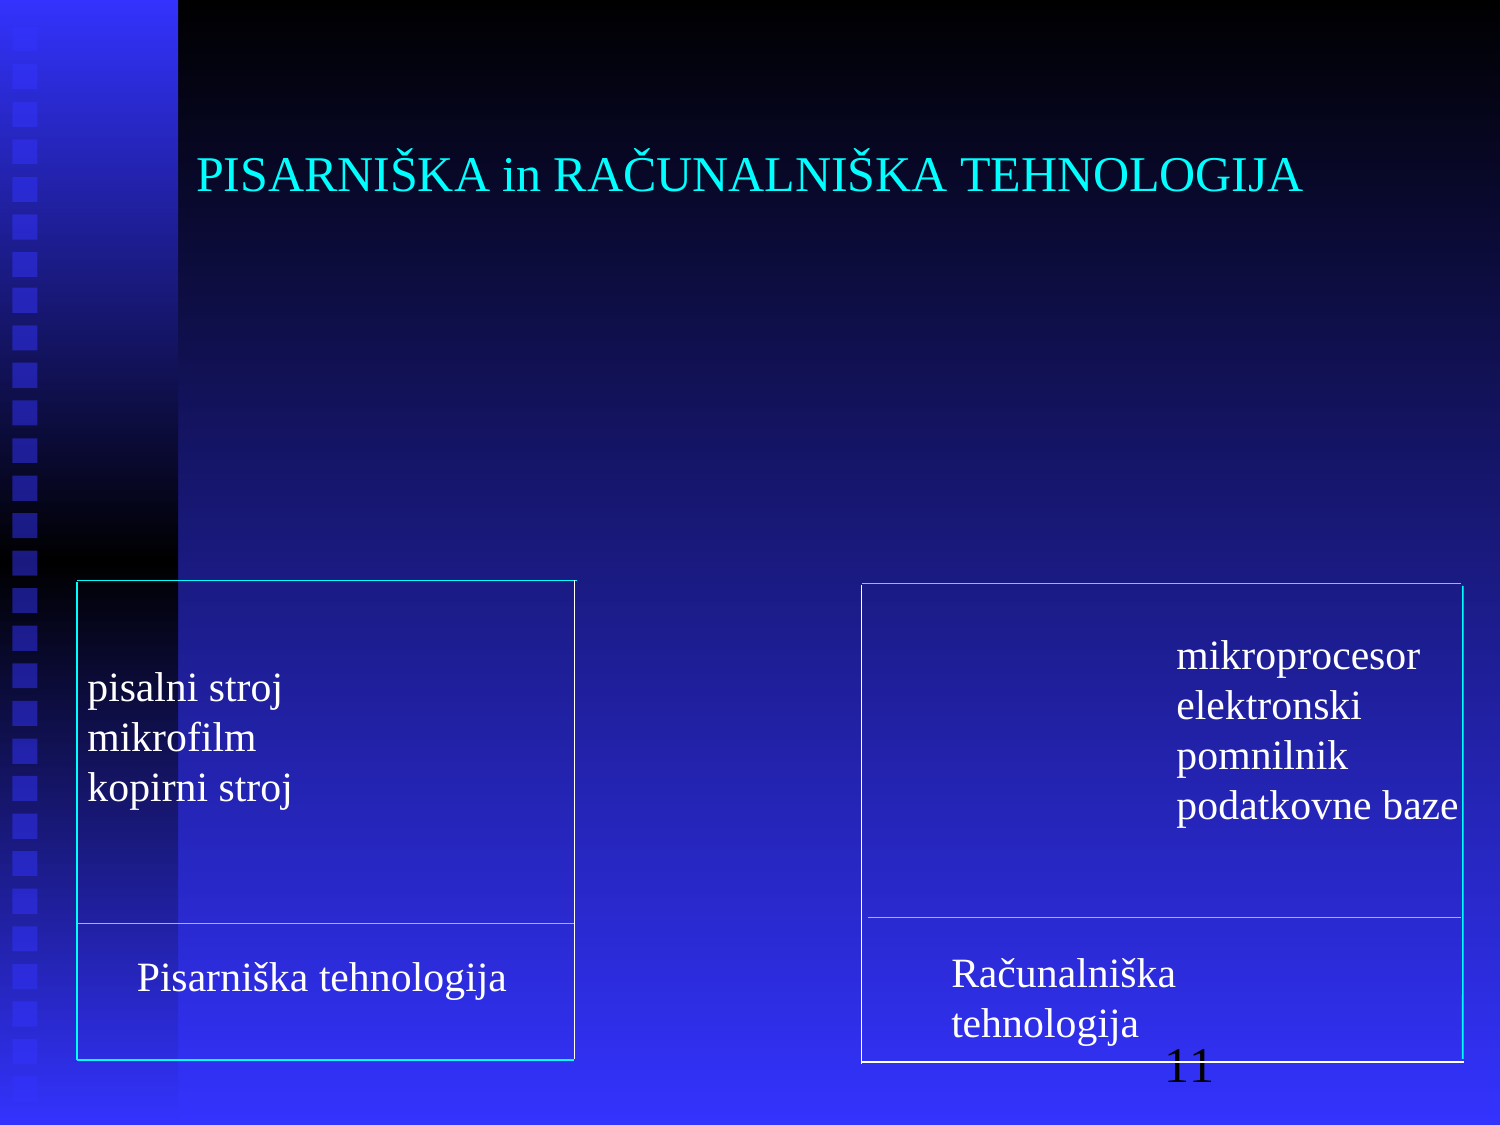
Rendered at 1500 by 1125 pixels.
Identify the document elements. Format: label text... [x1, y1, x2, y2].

text_box PISARNIŠKA in RAČUNALNIŠKA TEHNOLOGIJA [0, 133, 1500, 210]
text_box pisalni stroj mikrofilm kopirni stroj [72, 652, 76, 902]
text_box Računalniška tehnologija [936, 938, 1382, 1061]
text_box pisalni stroj mikrofilm kopirni stroj [78, 652, 323, 902]
text_box Pisarniška tehnologija [122, 941, 535, 1059]
text_box Računalniška tehnologija [936, 1063, 1382, 1083]
text_box mikroprocesor elektronski pomnilnik podatkovne baze [1161, 619, 1462, 904]
text_box mikroprocesor elektronski pomnilnik podatkovne baze [1464, 619, 1475, 904]
